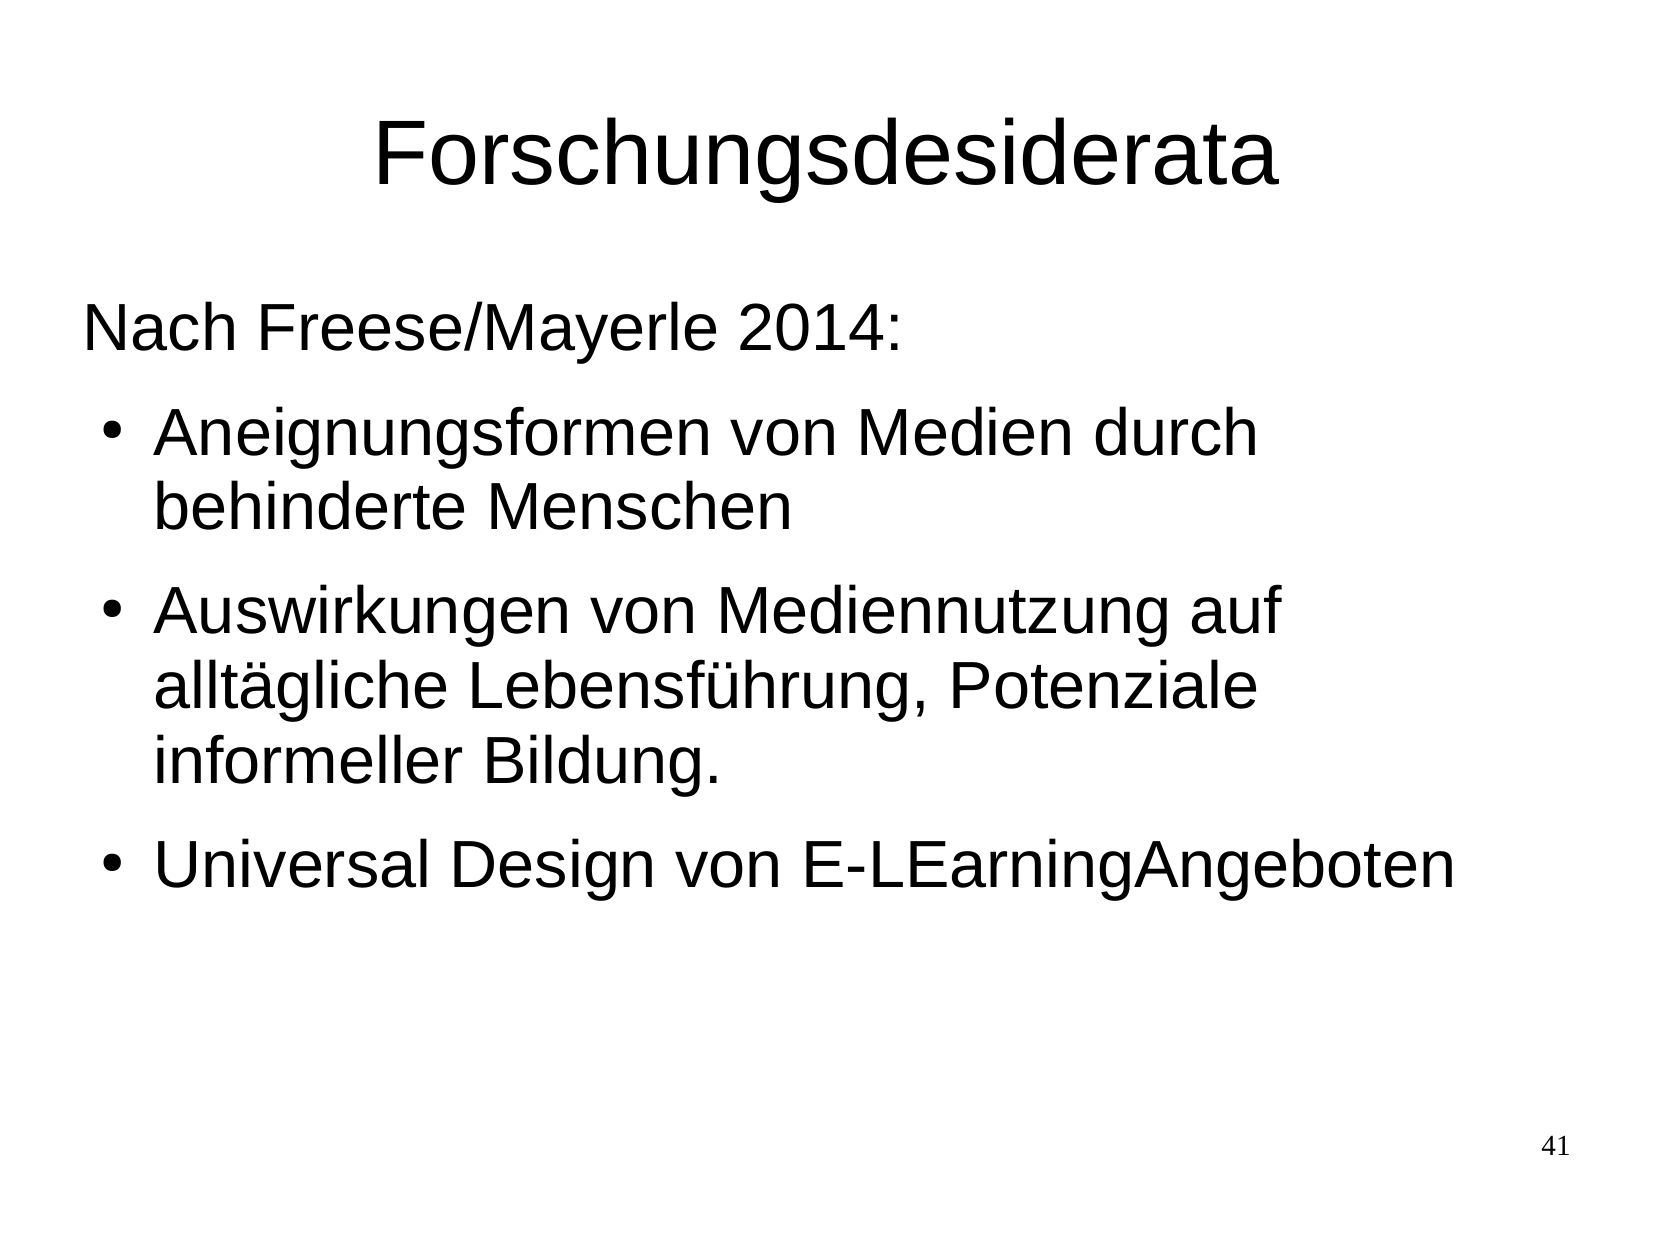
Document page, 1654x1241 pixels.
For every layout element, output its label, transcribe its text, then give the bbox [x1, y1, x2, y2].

list Nach Freese/Mayerle 2014: Aneignungsformen von Medien durch behinderte Menschen Auswirkungen von Mediennutzung auf alltägliche Lebensführung, Potenziale informeller Bildung. Universal Design von E-LEarningAngeboten [82, 290, 1571, 1010]
title Forschungsdesiderata [82, 49, 1571, 257]
